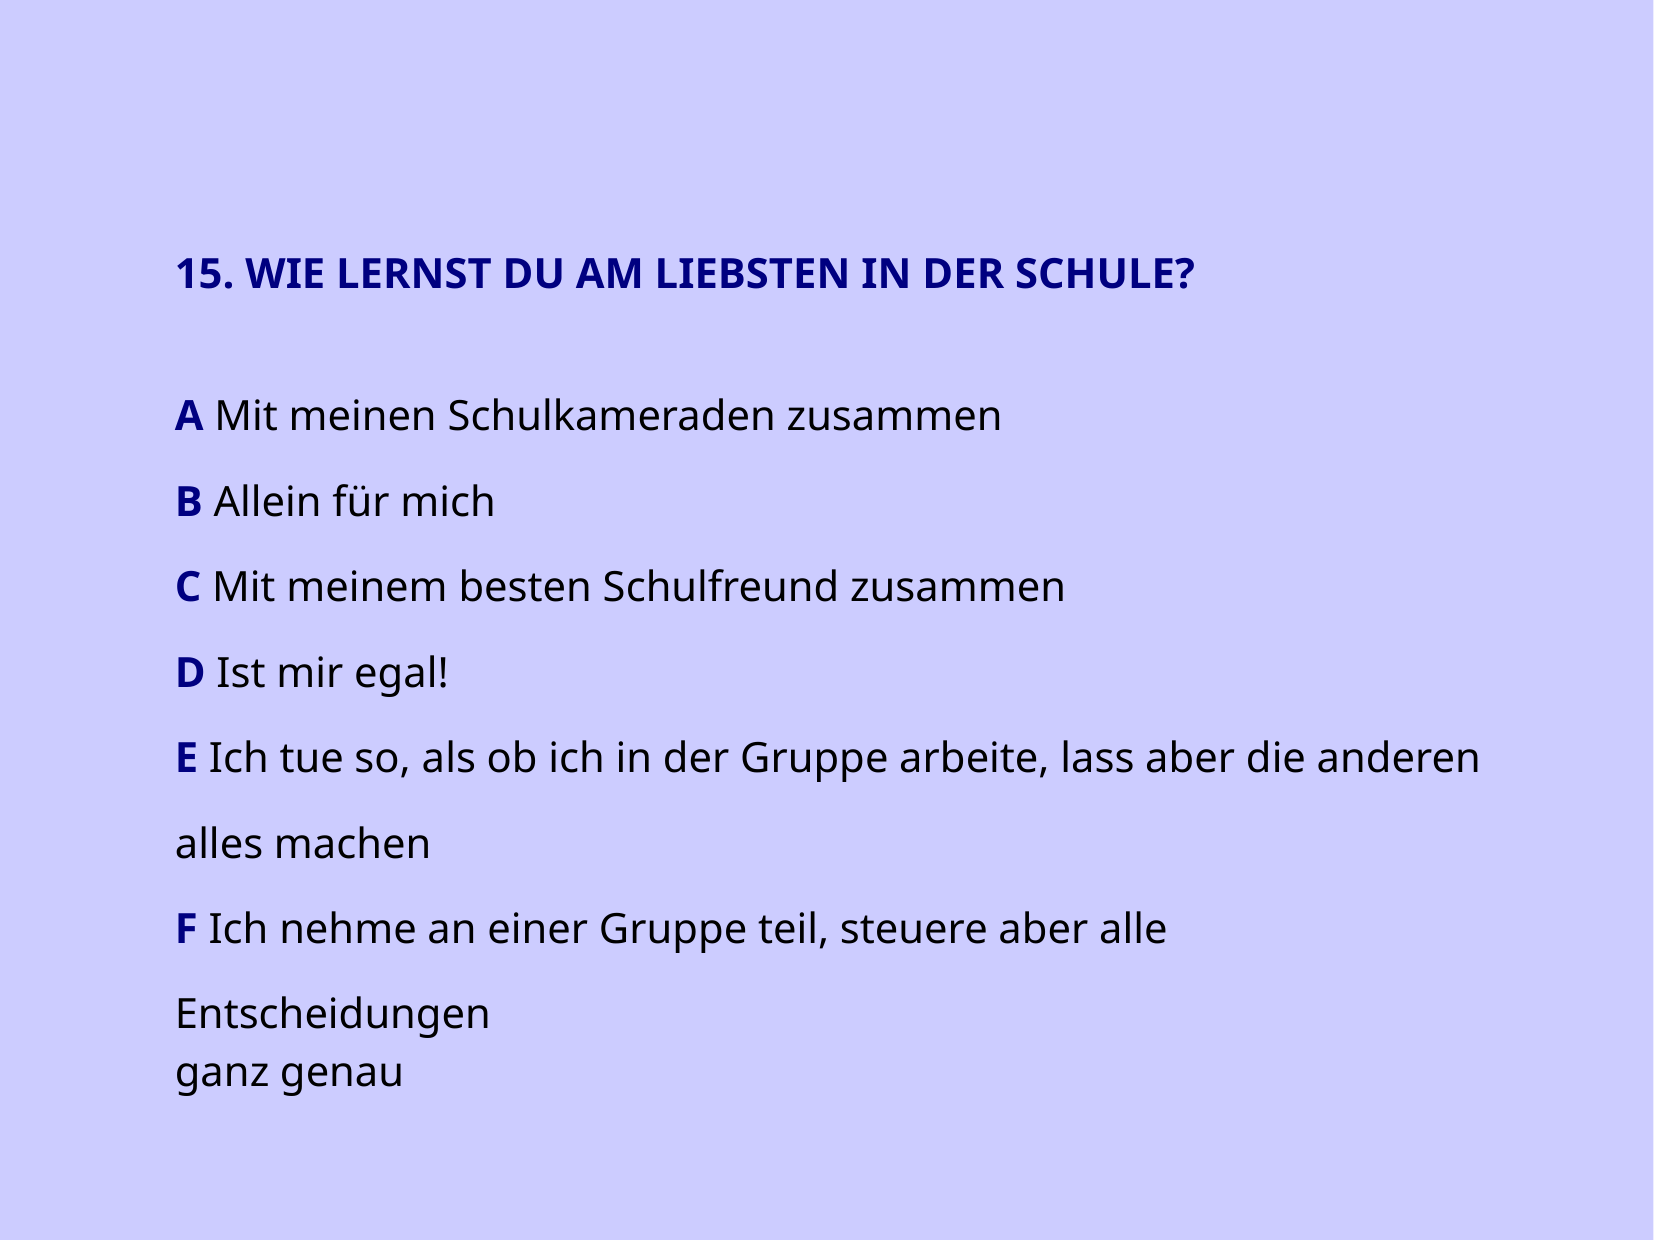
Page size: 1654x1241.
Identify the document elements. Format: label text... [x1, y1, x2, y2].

text_box 15. WIE LERNST DU AM LIEBSTEN IN DER SCHULE? A Mit meinen Schulkameraden zusammen B Allein für mich C Mit meinem besten Schulfreund zusammen D Ist mir egal! E Ich tue so, als ob ich in der Gruppe arbeite, lass aber die anderen alles machen F Ich nehme an einer Gruppe teil, steuere aber alle Entscheidungen ganz genau [160, 236, 1508, 1037]
